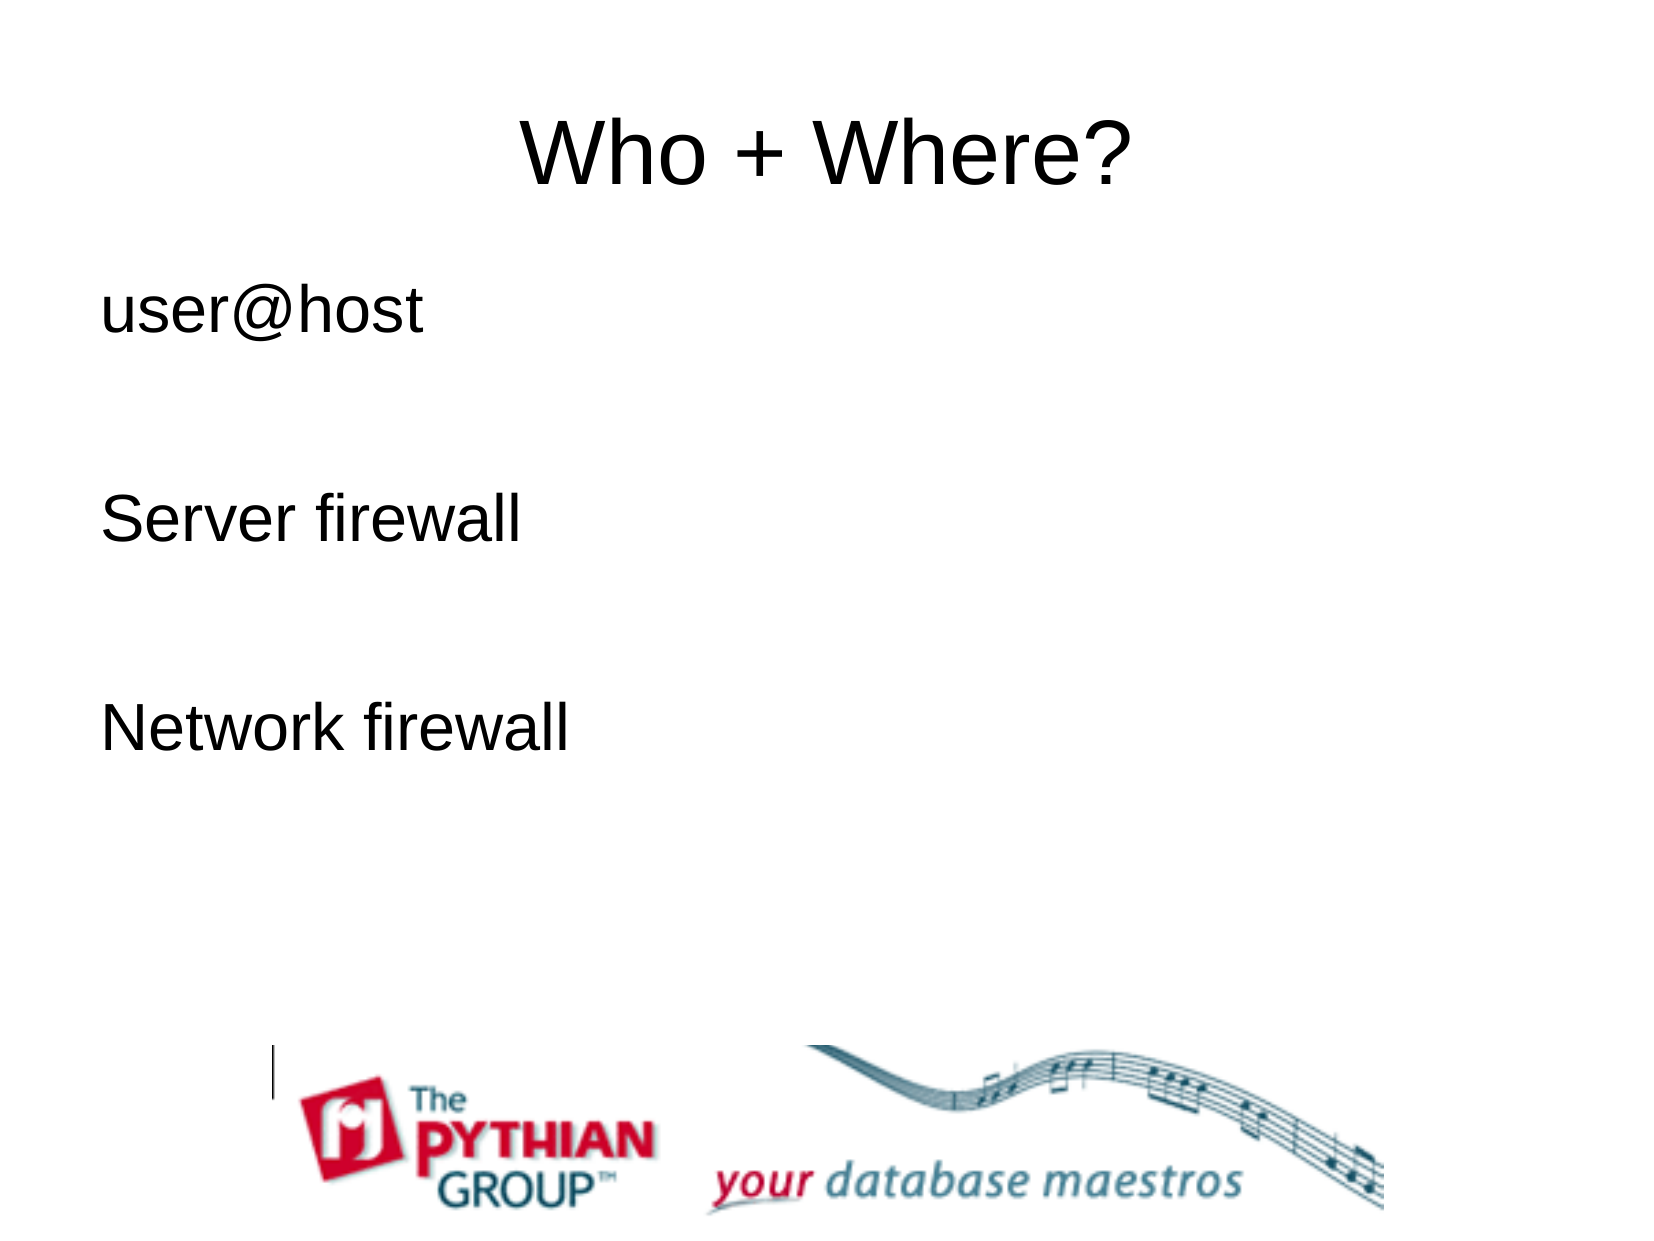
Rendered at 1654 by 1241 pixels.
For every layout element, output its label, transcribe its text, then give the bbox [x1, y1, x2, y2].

picture [272, 1077, 1384, 1241]
title Who + Where? [82, 56, 1571, 250]
list user@host Server firewall Network firewall [82, 272, 1571, 1077]
